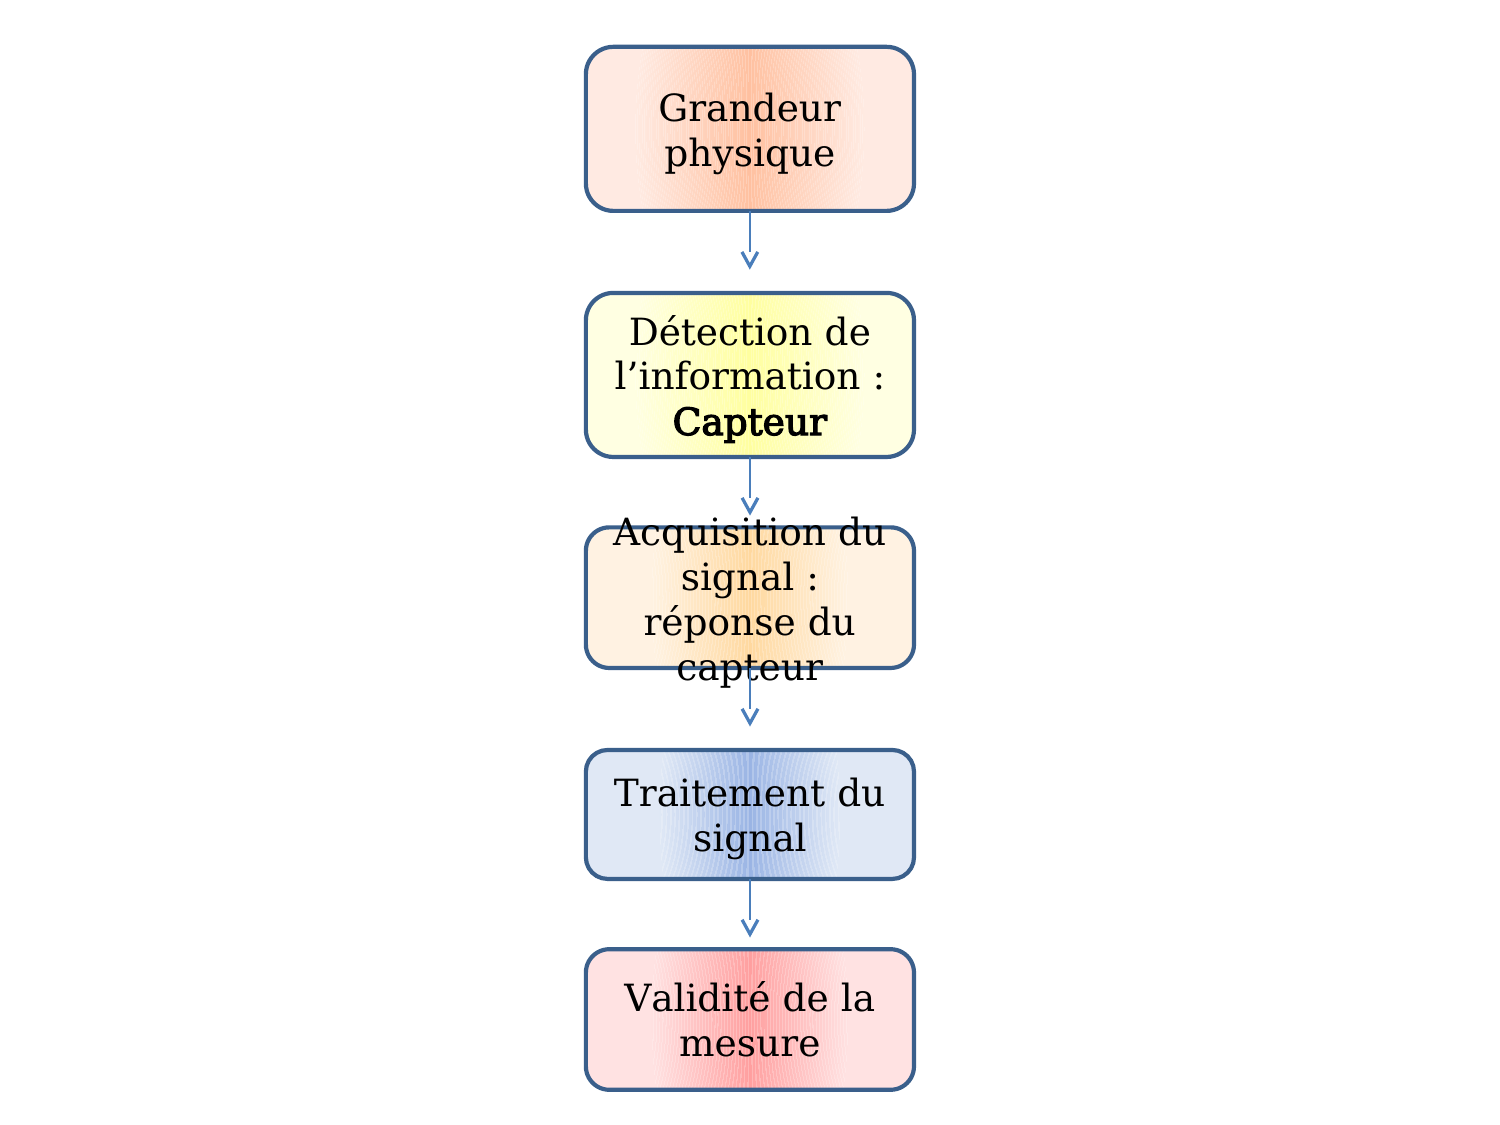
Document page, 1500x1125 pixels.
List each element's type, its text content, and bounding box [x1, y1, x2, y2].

text_box Détection de l’information : Capteur [585, 292, 914, 457]
text_box Validité de la mesure [585, 949, 914, 1090]
text_box Grandeur physique [585, 46, 914, 211]
text_box Traitement du signal [585, 750, 914, 879]
text_box Acquisition du signal : réponse du capteur [585, 527, 914, 668]
